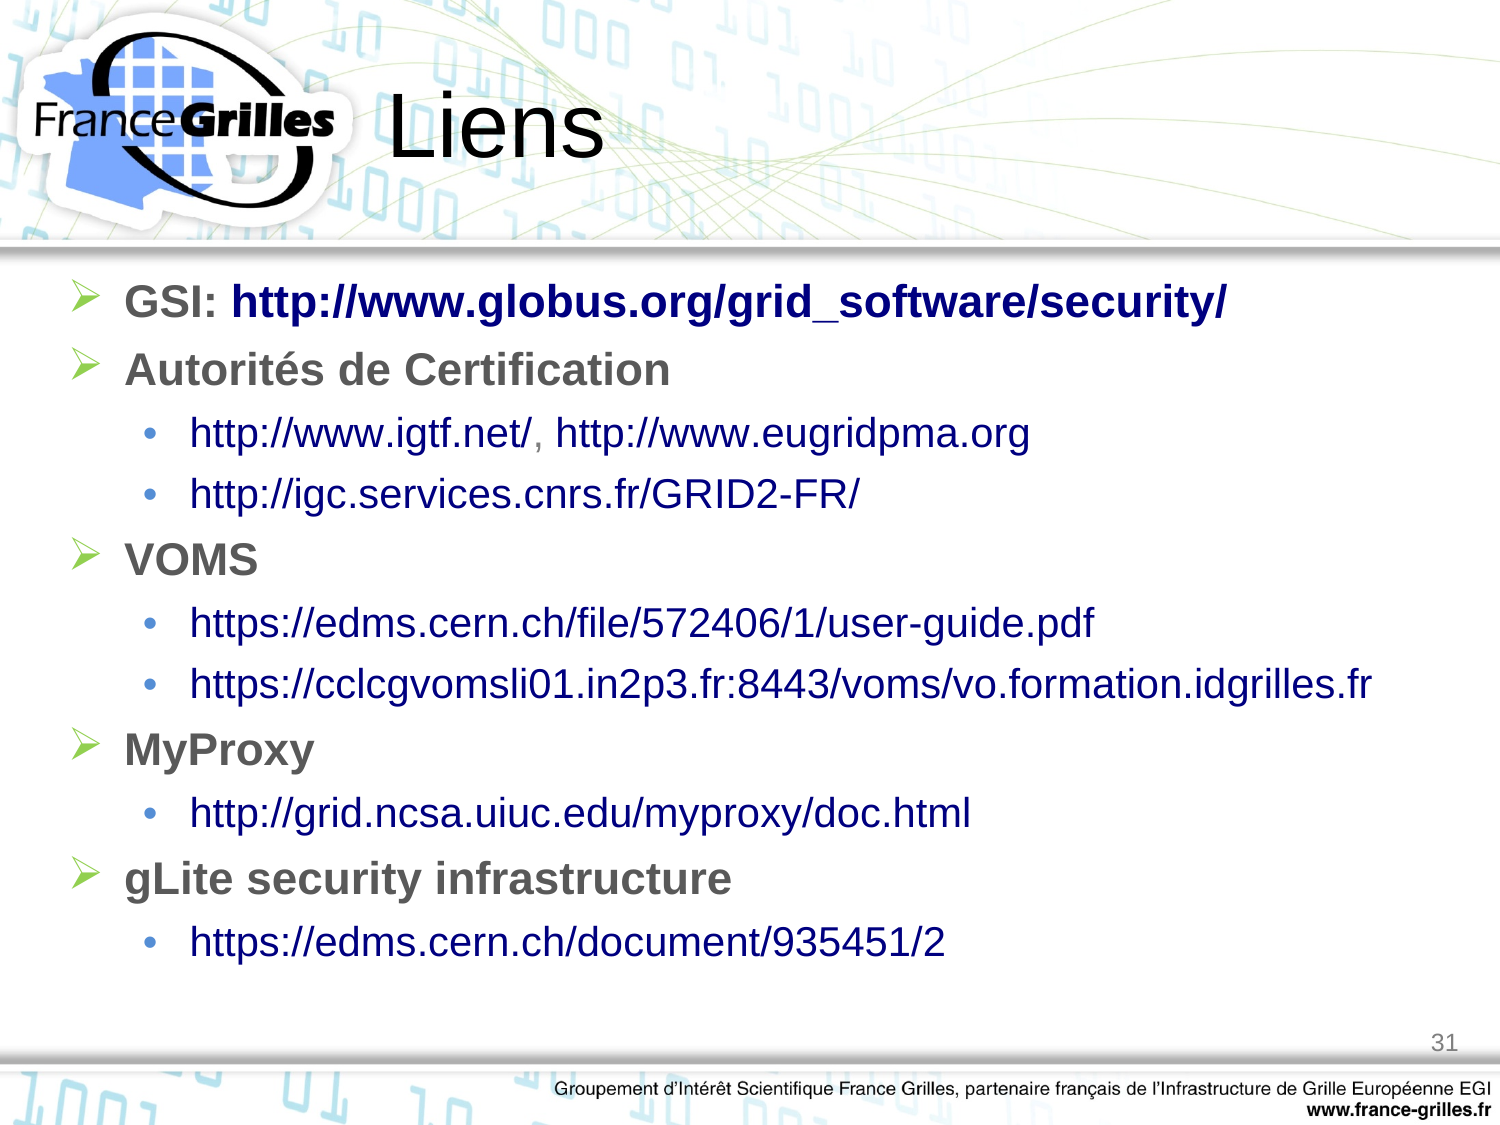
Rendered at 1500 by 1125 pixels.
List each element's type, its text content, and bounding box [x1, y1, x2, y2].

picture [0, 0, 1500, 1125]
title Liens [372, 7, 1459, 244]
list GSI: http://www.globus.org/grid_software/security/ Autorités de Certification http://www.igtf.net/, http://www.eugridpma.org http://igc.services.cnrs.fr/GRID2-FR/ VOMS https://edms.cern.ch/file/572406/1/user-guide.pdf https://cclcgvomsli01.in2p3.fr:8443/voms/vo.formation.idgrilles.fr MyProxy http://grid.ncsa.uiuc.edu/myproxy/doc.html gLite security infrastructure https://edms.cern.ch/document/935451/2 [53, 268, 1459, 1048]
